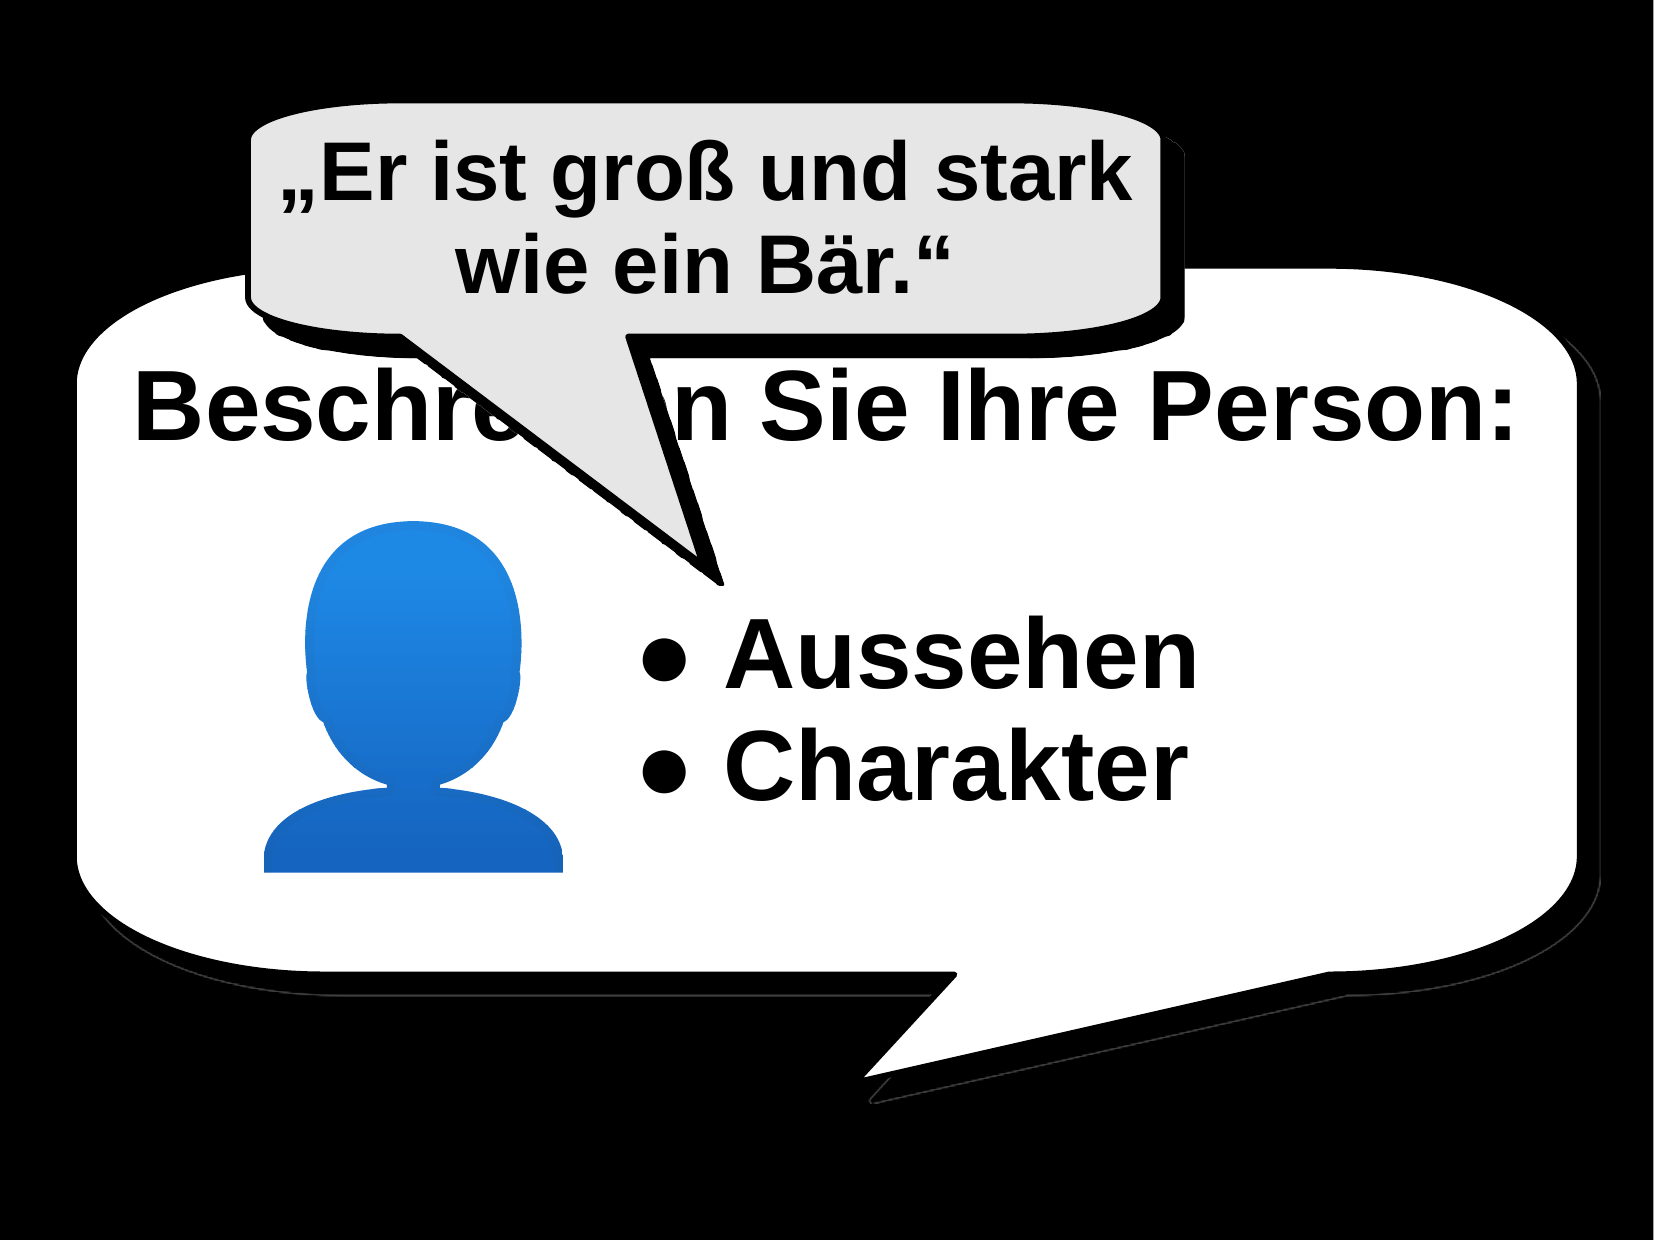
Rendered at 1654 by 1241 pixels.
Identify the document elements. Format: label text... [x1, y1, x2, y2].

text_box [273, 100, 1139, 118]
text_box „Er ist groß und stark wie ein Bär.“ [248, 118, 1164, 320]
text_box ● Aussehen ● Charakter [620, 590, 1418, 830]
text_box Beschreiben Sie Ihre Person: [631, 342, 1551, 470]
text_box Beschreiben Sie Ihre Person: [103, 342, 575, 470]
text_box [73, 265, 1580, 1083]
picture [224, 507, 603, 886]
